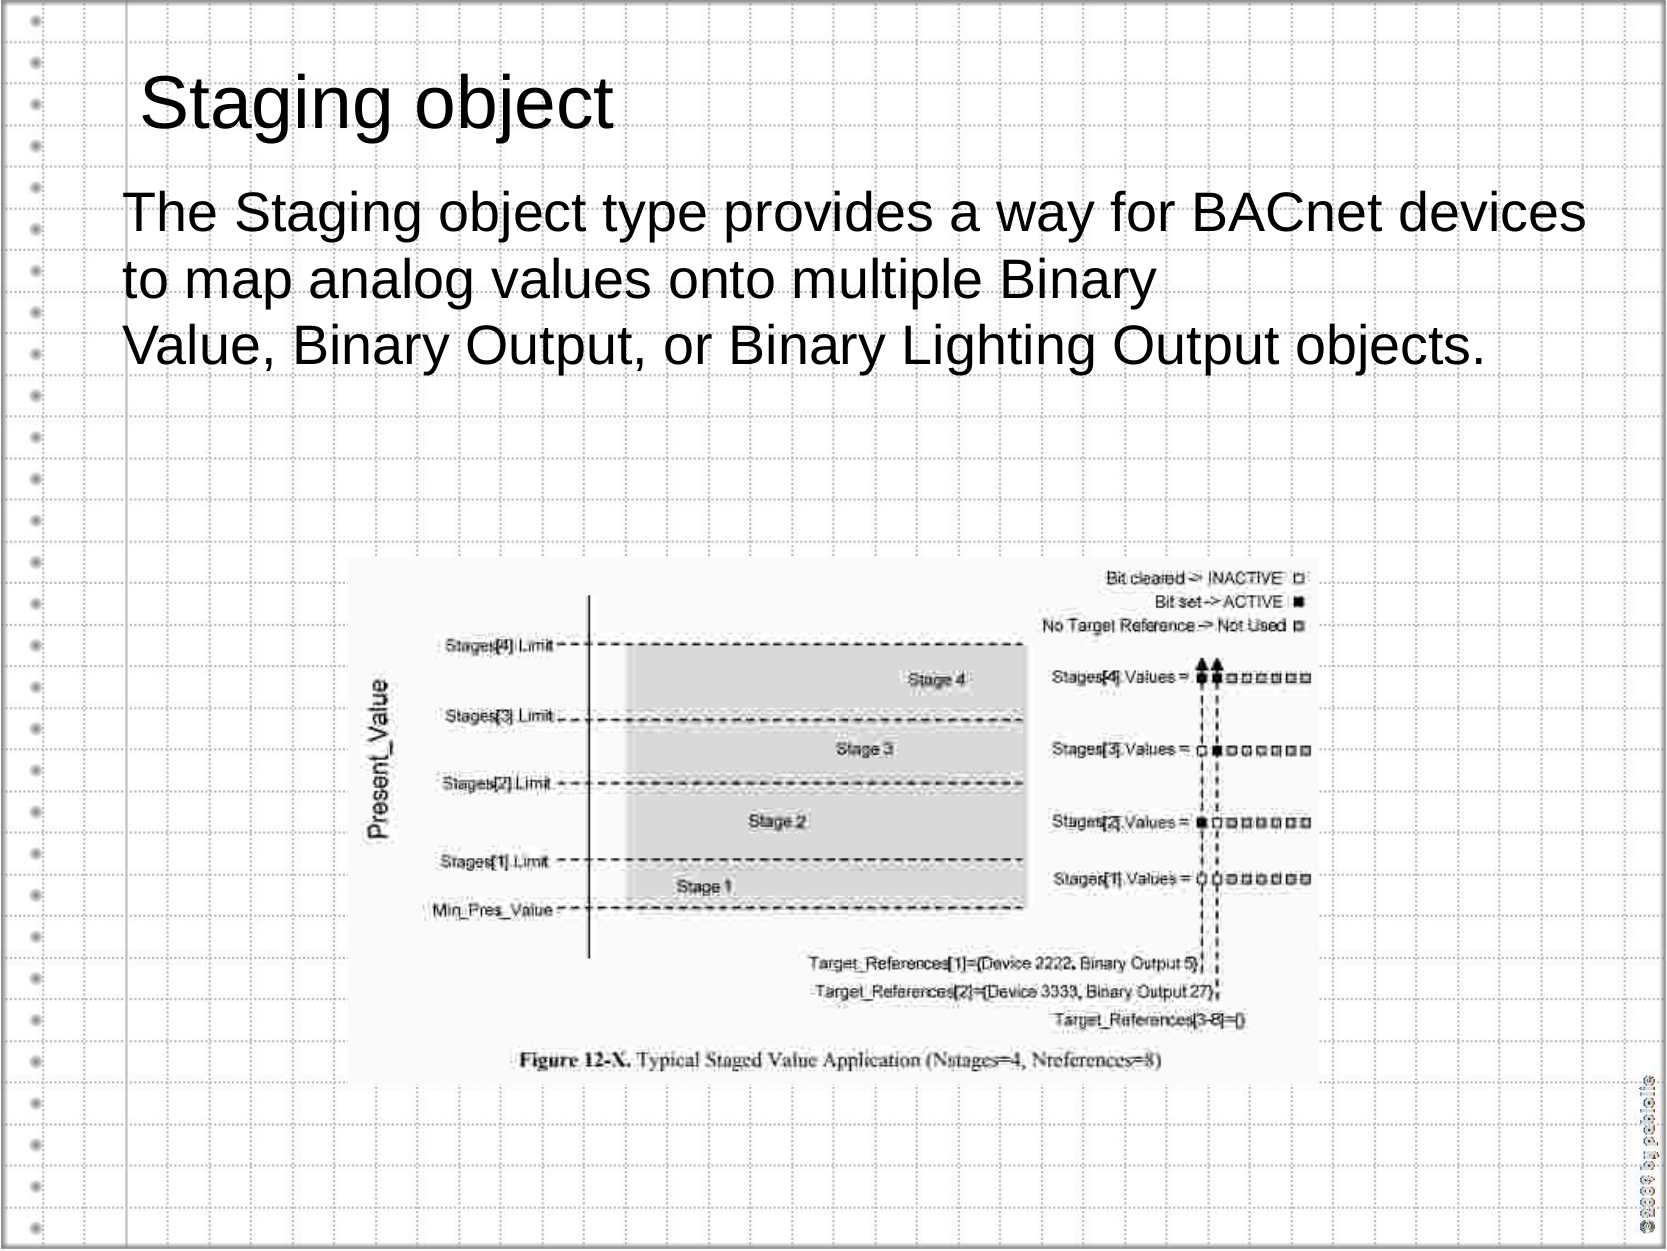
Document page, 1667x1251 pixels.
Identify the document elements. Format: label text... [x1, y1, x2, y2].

picture [0, 0, 1667, 1250]
title Staging object [133, 47, 1630, 170]
list The Staging object type provides a way for BACnet devices to map analog values onto multiple Binary Value, Binary Output, or Binary Lighting Output objects. [116, 169, 1615, 1196]
